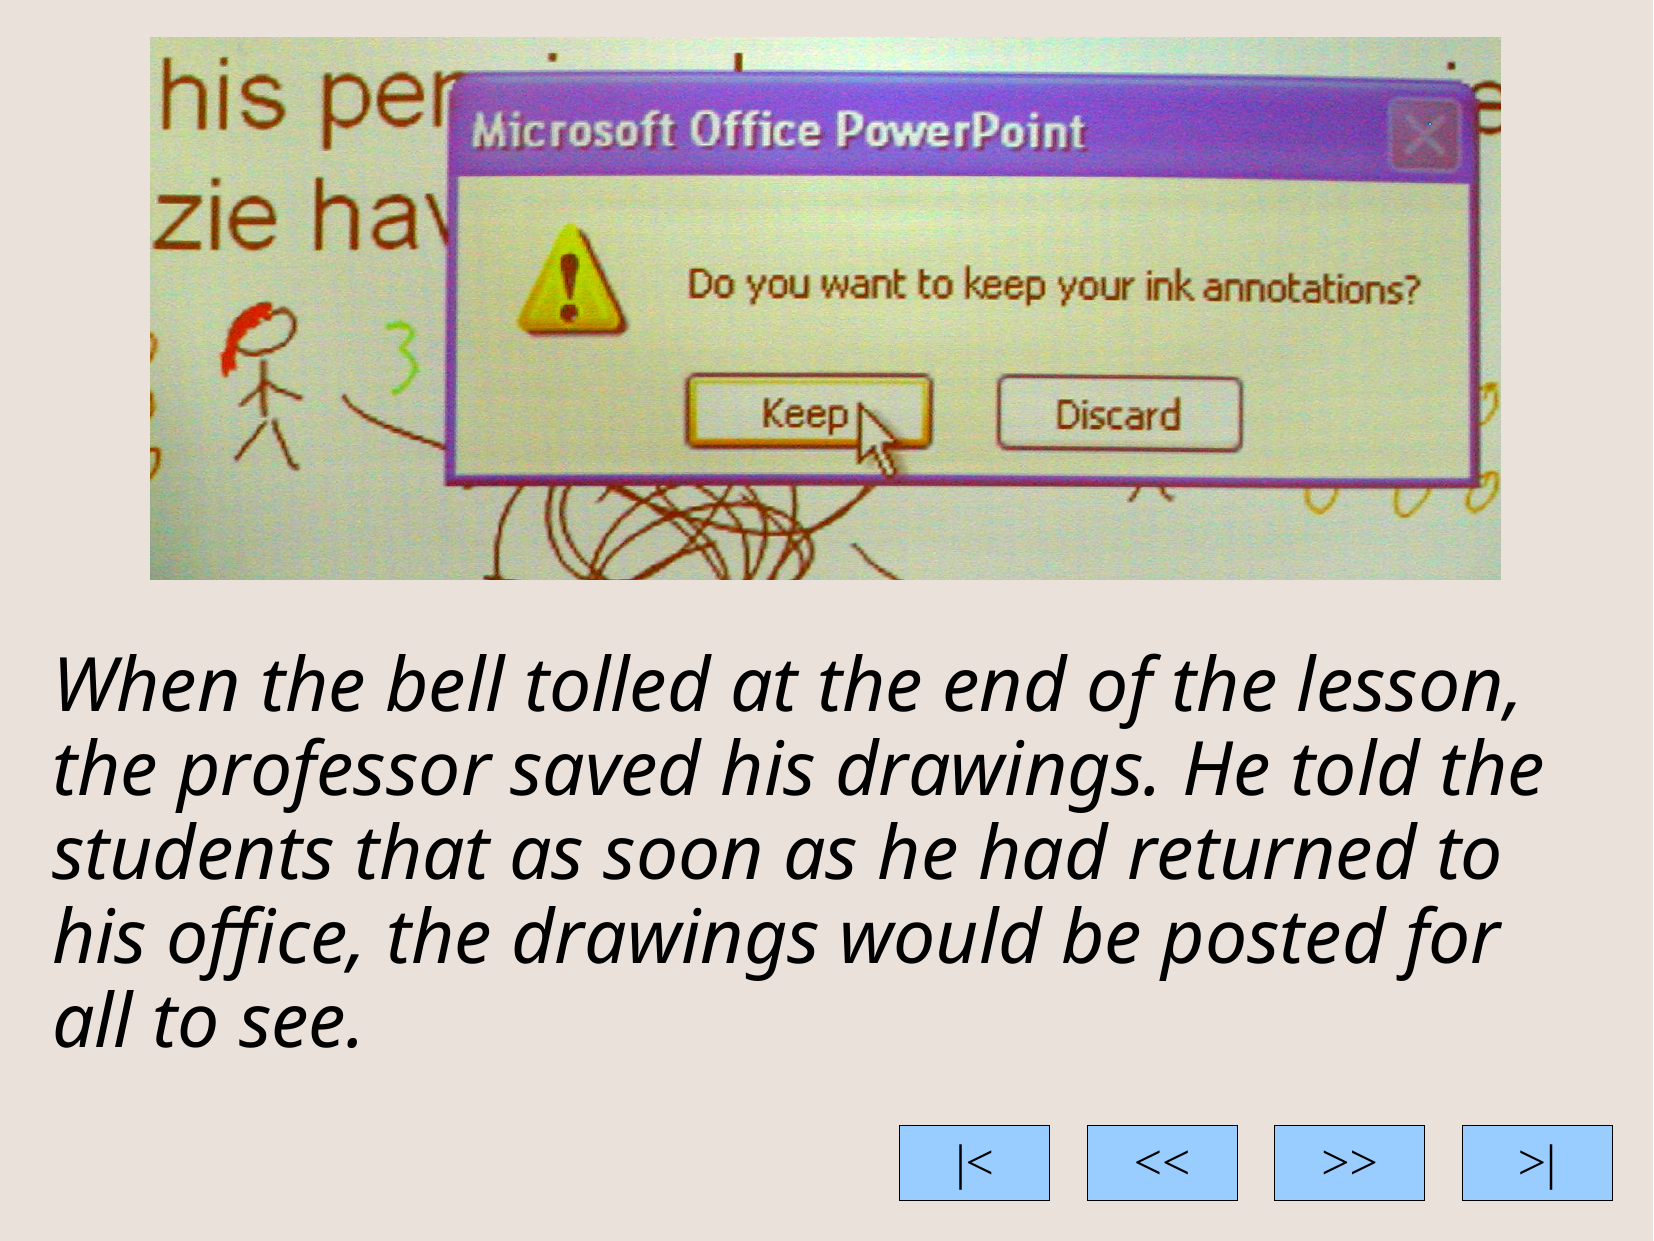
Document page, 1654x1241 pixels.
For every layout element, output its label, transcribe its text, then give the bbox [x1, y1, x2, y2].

text_box When the bell tolled at the end of the lesson, the professor saved his drawings. He told the students that as soon as he had returned to his office, the drawings would be posted for all to see. [37, 637, 1613, 1045]
picture [150, 37, 1501, 580]
